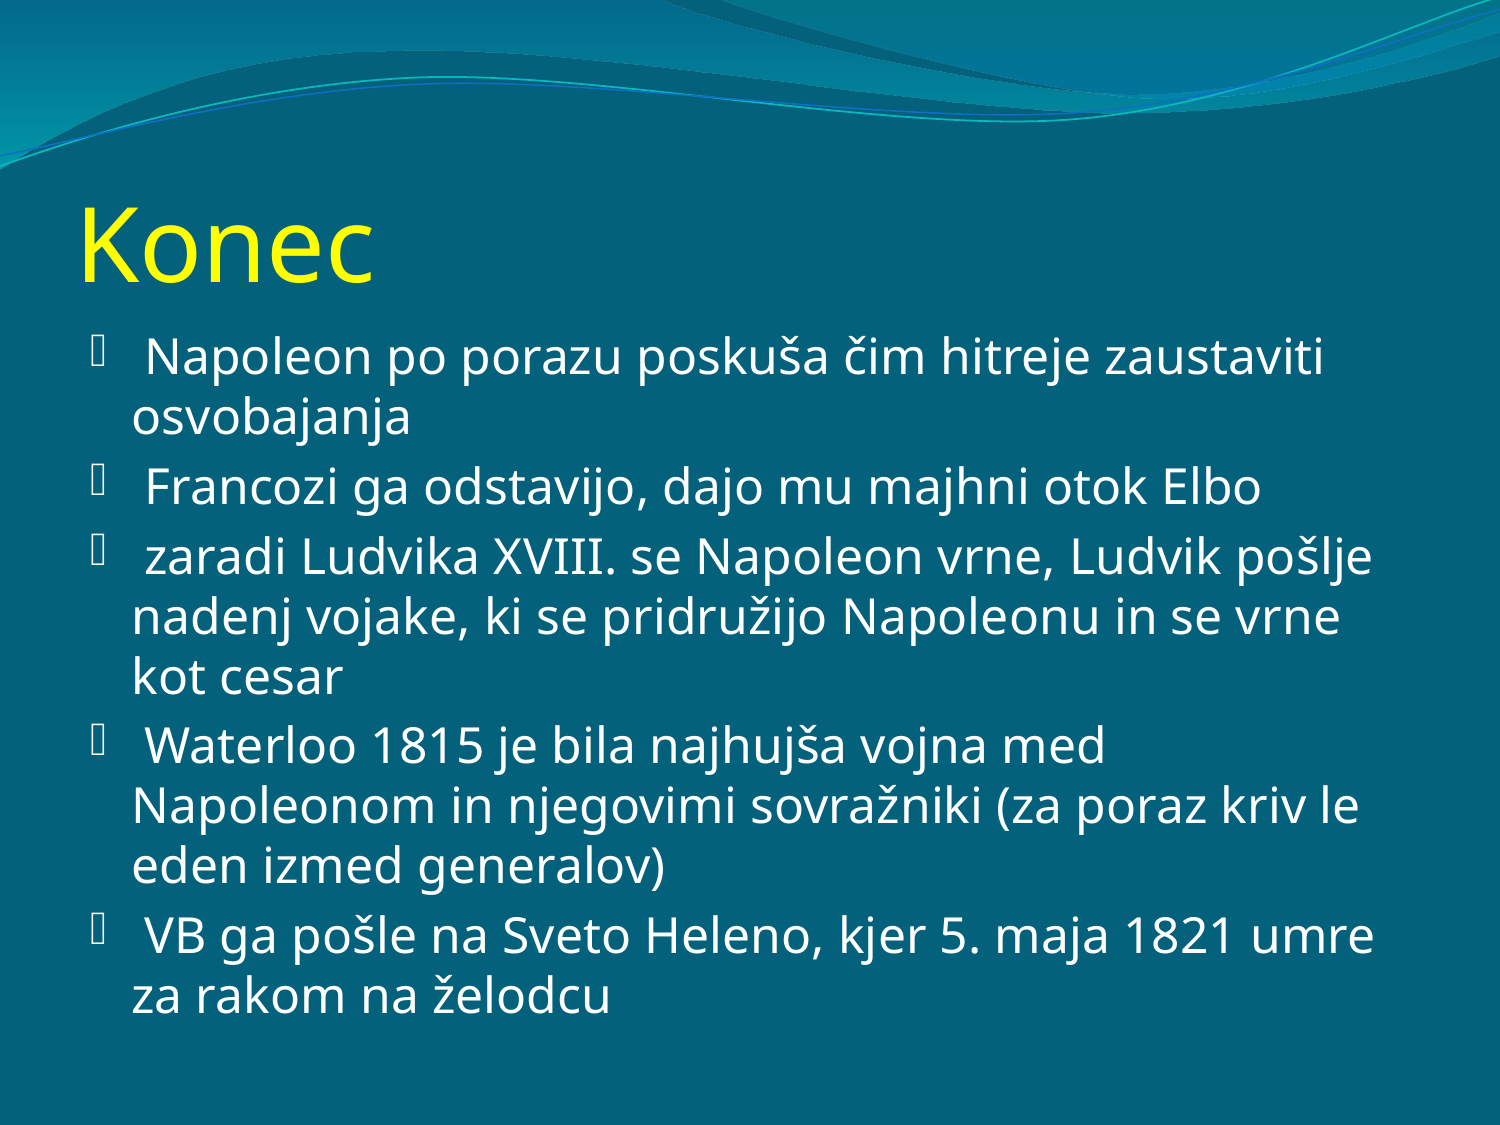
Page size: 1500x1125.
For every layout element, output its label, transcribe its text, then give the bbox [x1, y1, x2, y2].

title Konec [75, 115, 1425, 304]
list Napoleon po porazu poskuša čim hitreje zaustaviti osvobajanja Francozi ga odstavijo, dajo mu majhni otok Elbo zaradi Ludvika XVIII. se Napoleon vrne, Ludvik pošlje nadenj vojake, ki se pridružijo Napoleonu in se vrne kot cesar Waterloo 1815 je bila najhujša vojna med Napoleonom in njegovimi sovražniki (za poraz kriv le eden izmed generalov) VB ga pošle na Sveto Heleno, kjer 5. maja 1821 umre za rakom na želodcu [75, 317, 1425, 1038]
